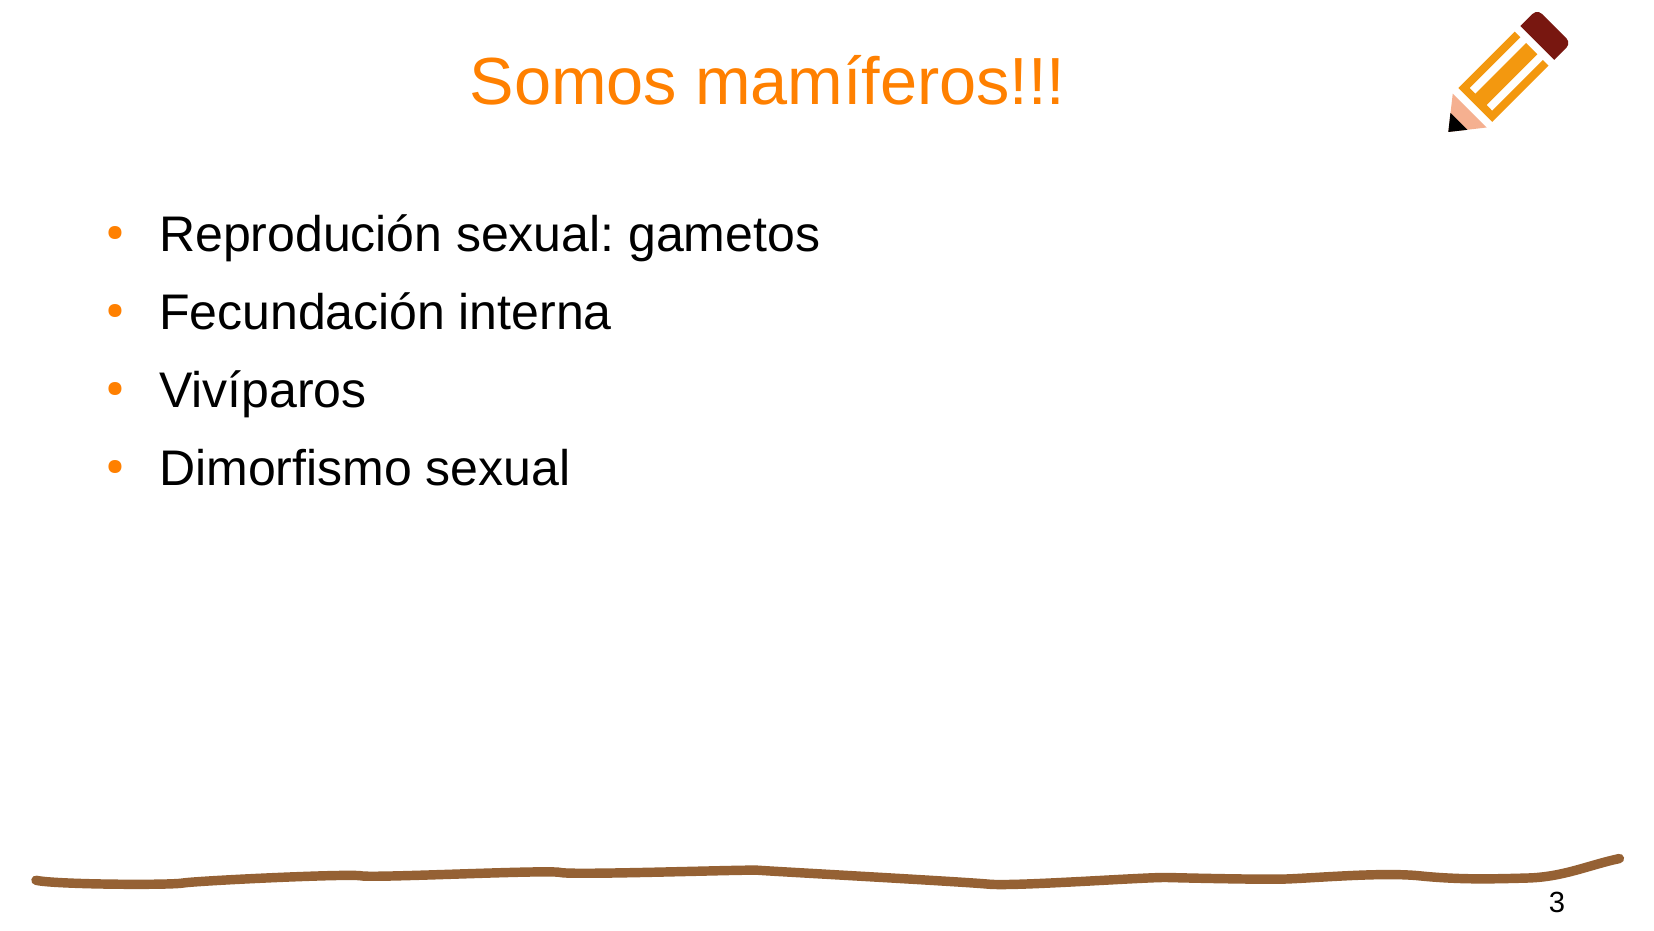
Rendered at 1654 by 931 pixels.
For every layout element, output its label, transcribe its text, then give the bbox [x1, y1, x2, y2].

title Somos mamíferos!!! [88, 29, 1447, 133]
list Reprodución sexual: gametos Fecundación interna Vivíparos Dimorfismo sexual [88, 206, 1565, 857]
